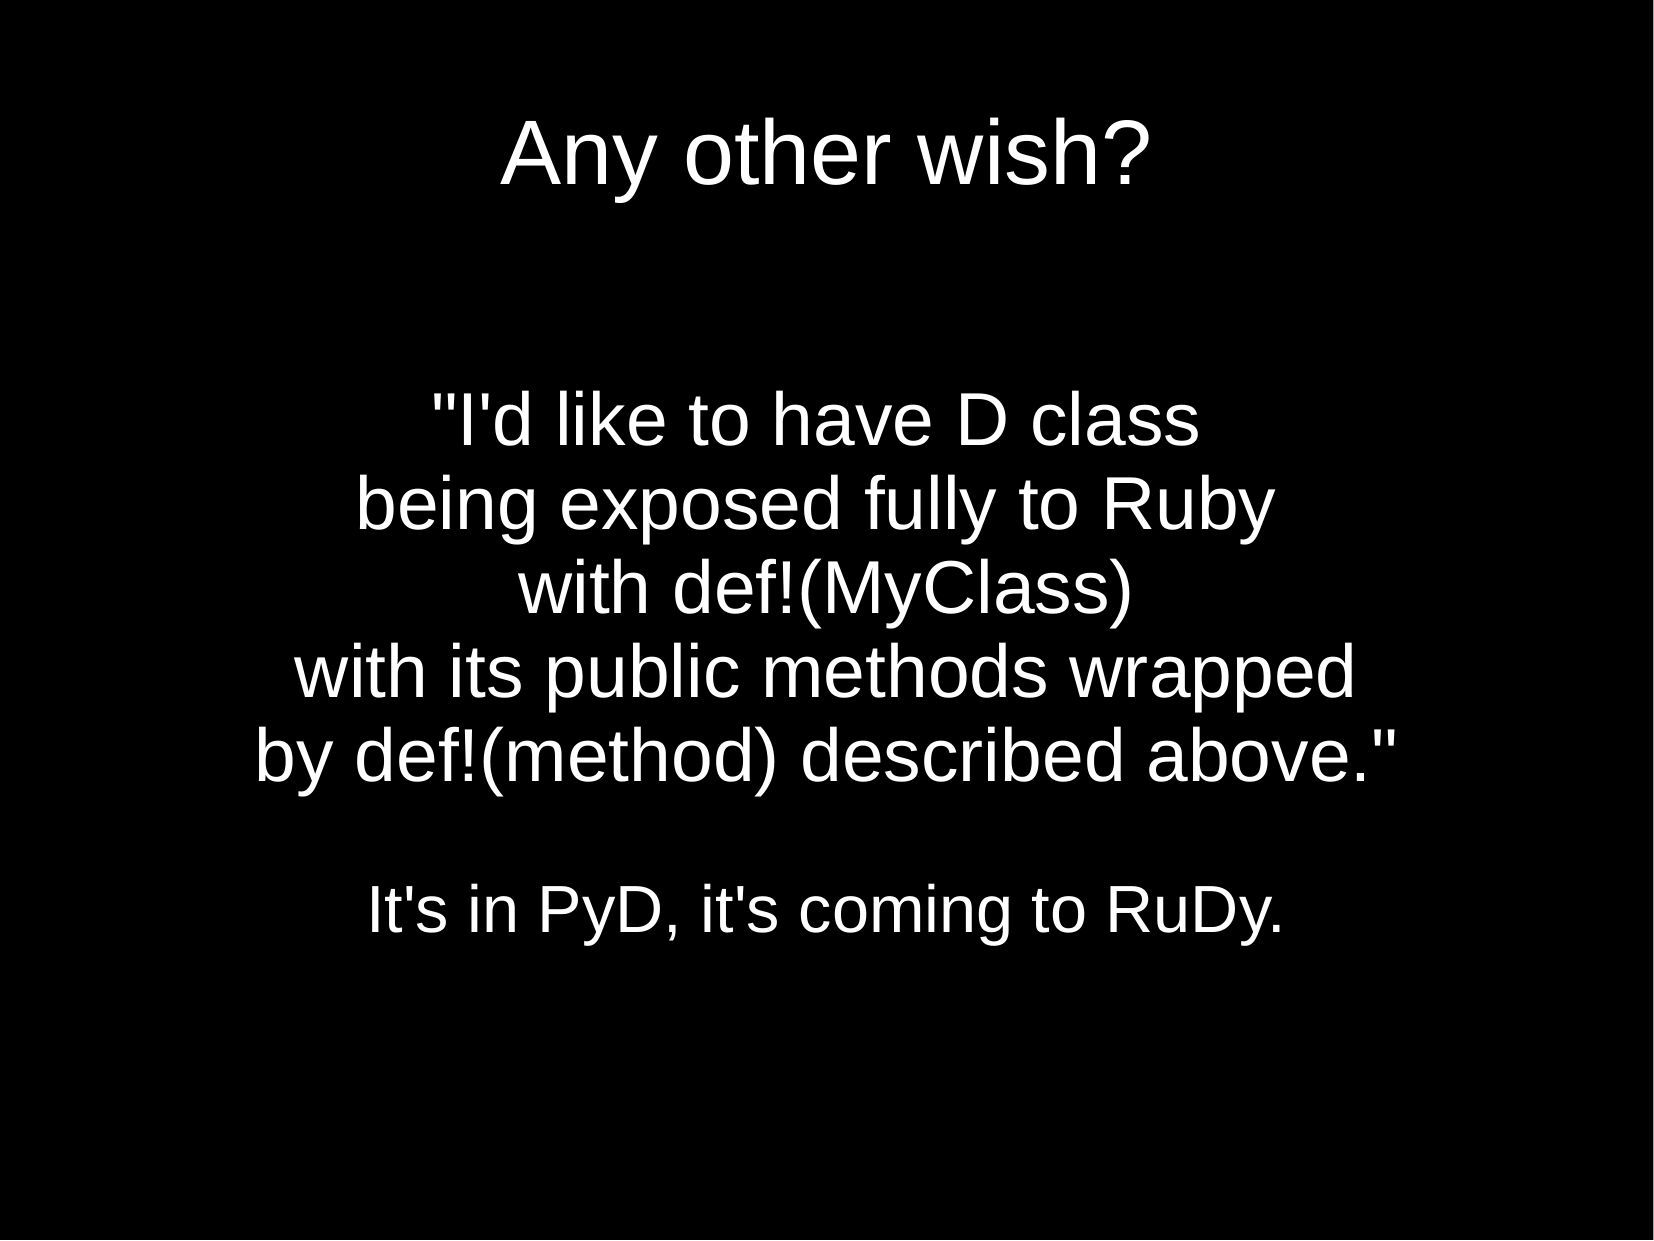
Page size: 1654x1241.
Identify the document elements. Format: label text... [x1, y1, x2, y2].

subtitle "I'd like to have D class being exposed fully to Ruby with def!(MyClass) with its public methods wrapped by def!(method) described above." It's in PyD, it's coming to RuDy. [82, 297, 1571, 1102]
title Any other wish? [82, 56, 1571, 250]
